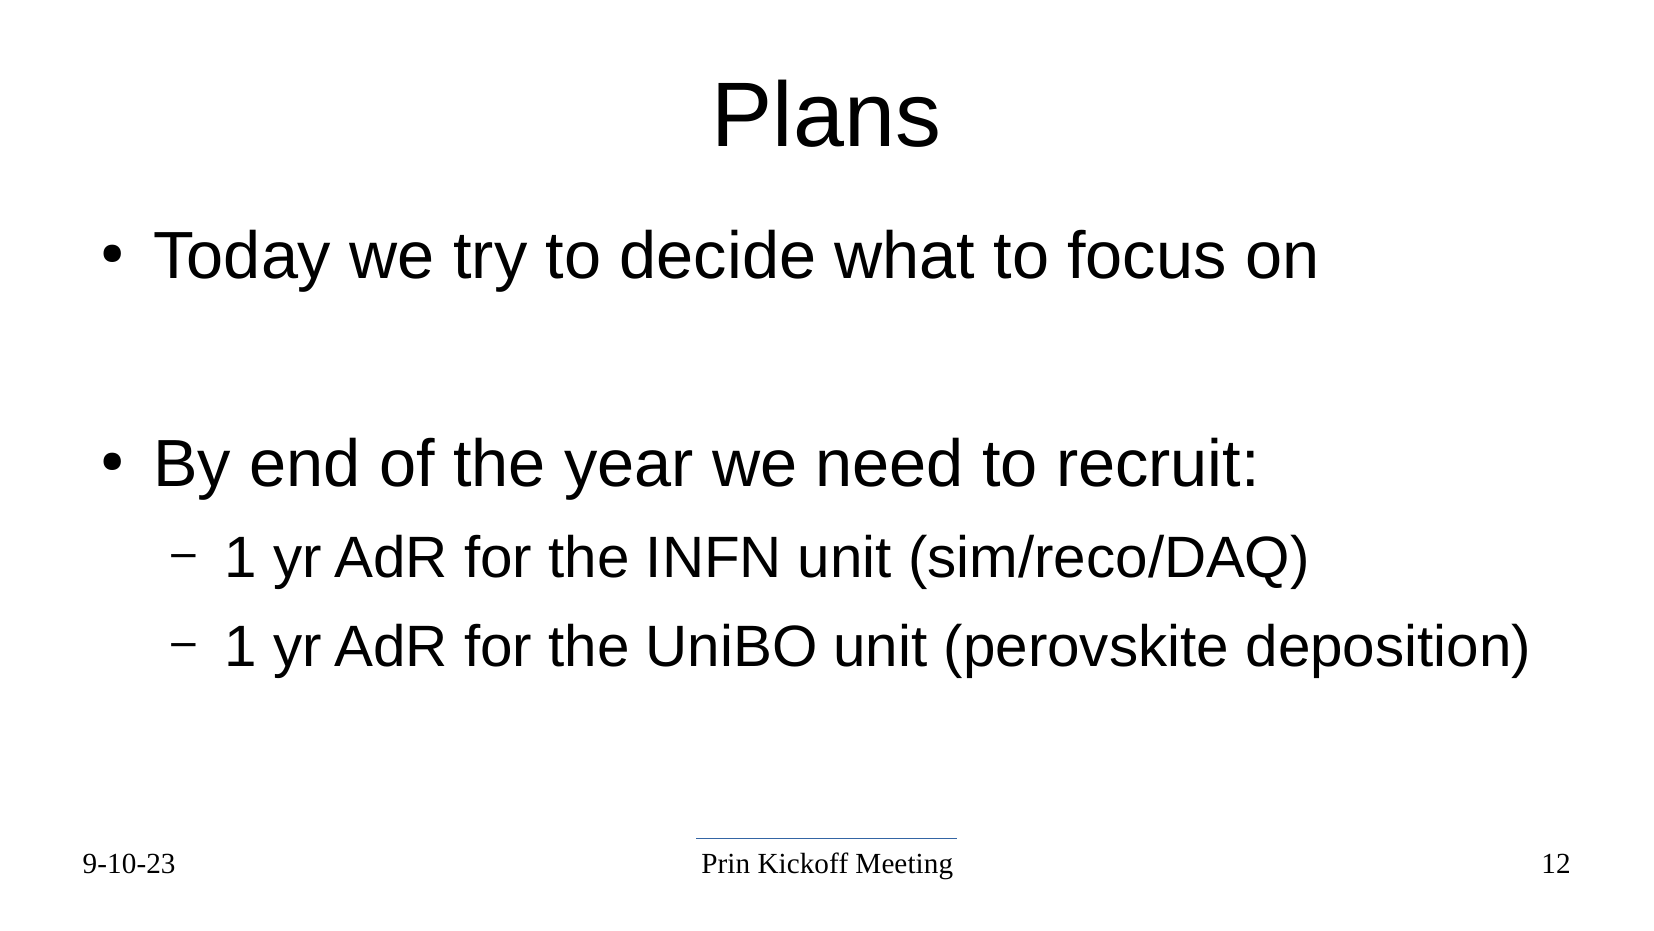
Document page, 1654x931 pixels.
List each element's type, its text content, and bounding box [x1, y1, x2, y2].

list Today we try to decide what to focus on By end of the year we need to recruit: 1 yr AdR for the INFN unit (sim/reco/DAQ) 1 yr AdR for the UniBO unit (perovskite deposition) [82, 217, 1571, 758]
title Plans [82, 37, 1571, 193]
